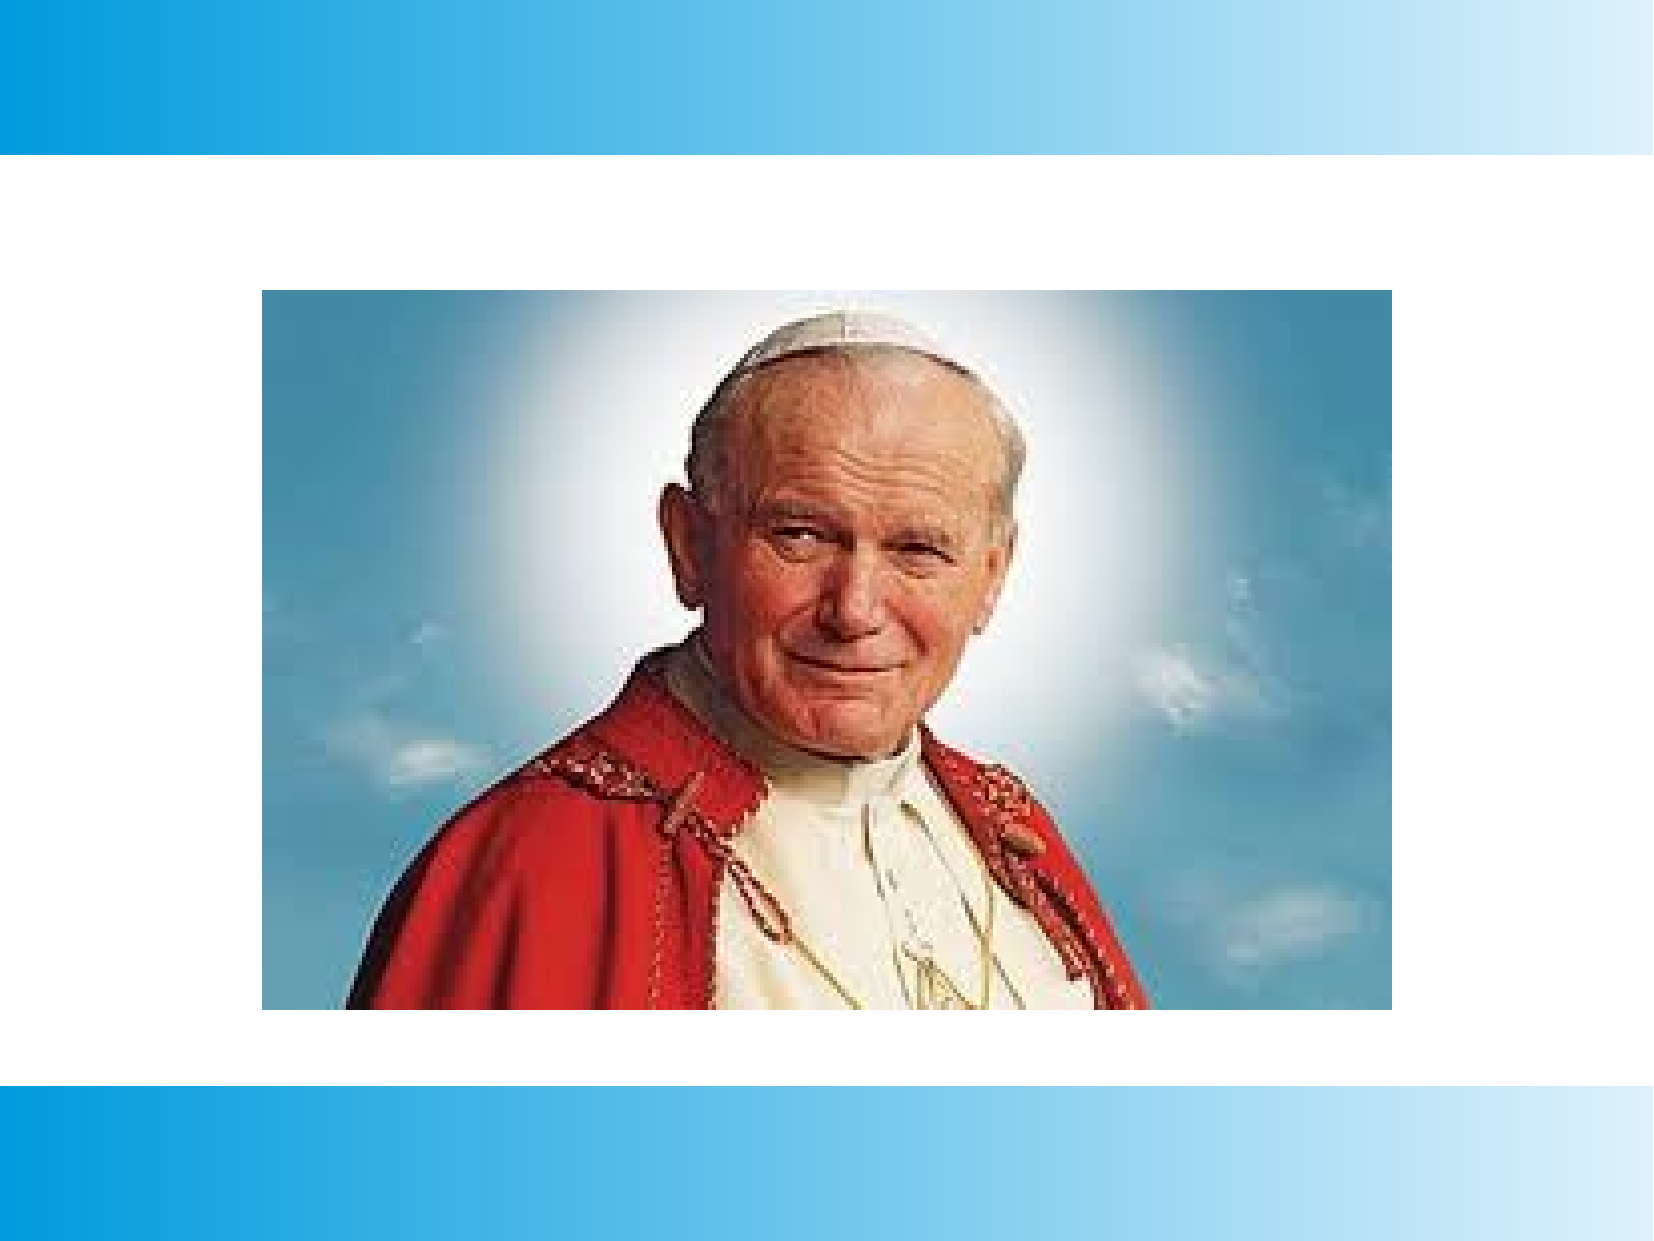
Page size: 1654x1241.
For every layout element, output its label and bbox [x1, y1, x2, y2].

picture [262, 290, 1392, 1010]
